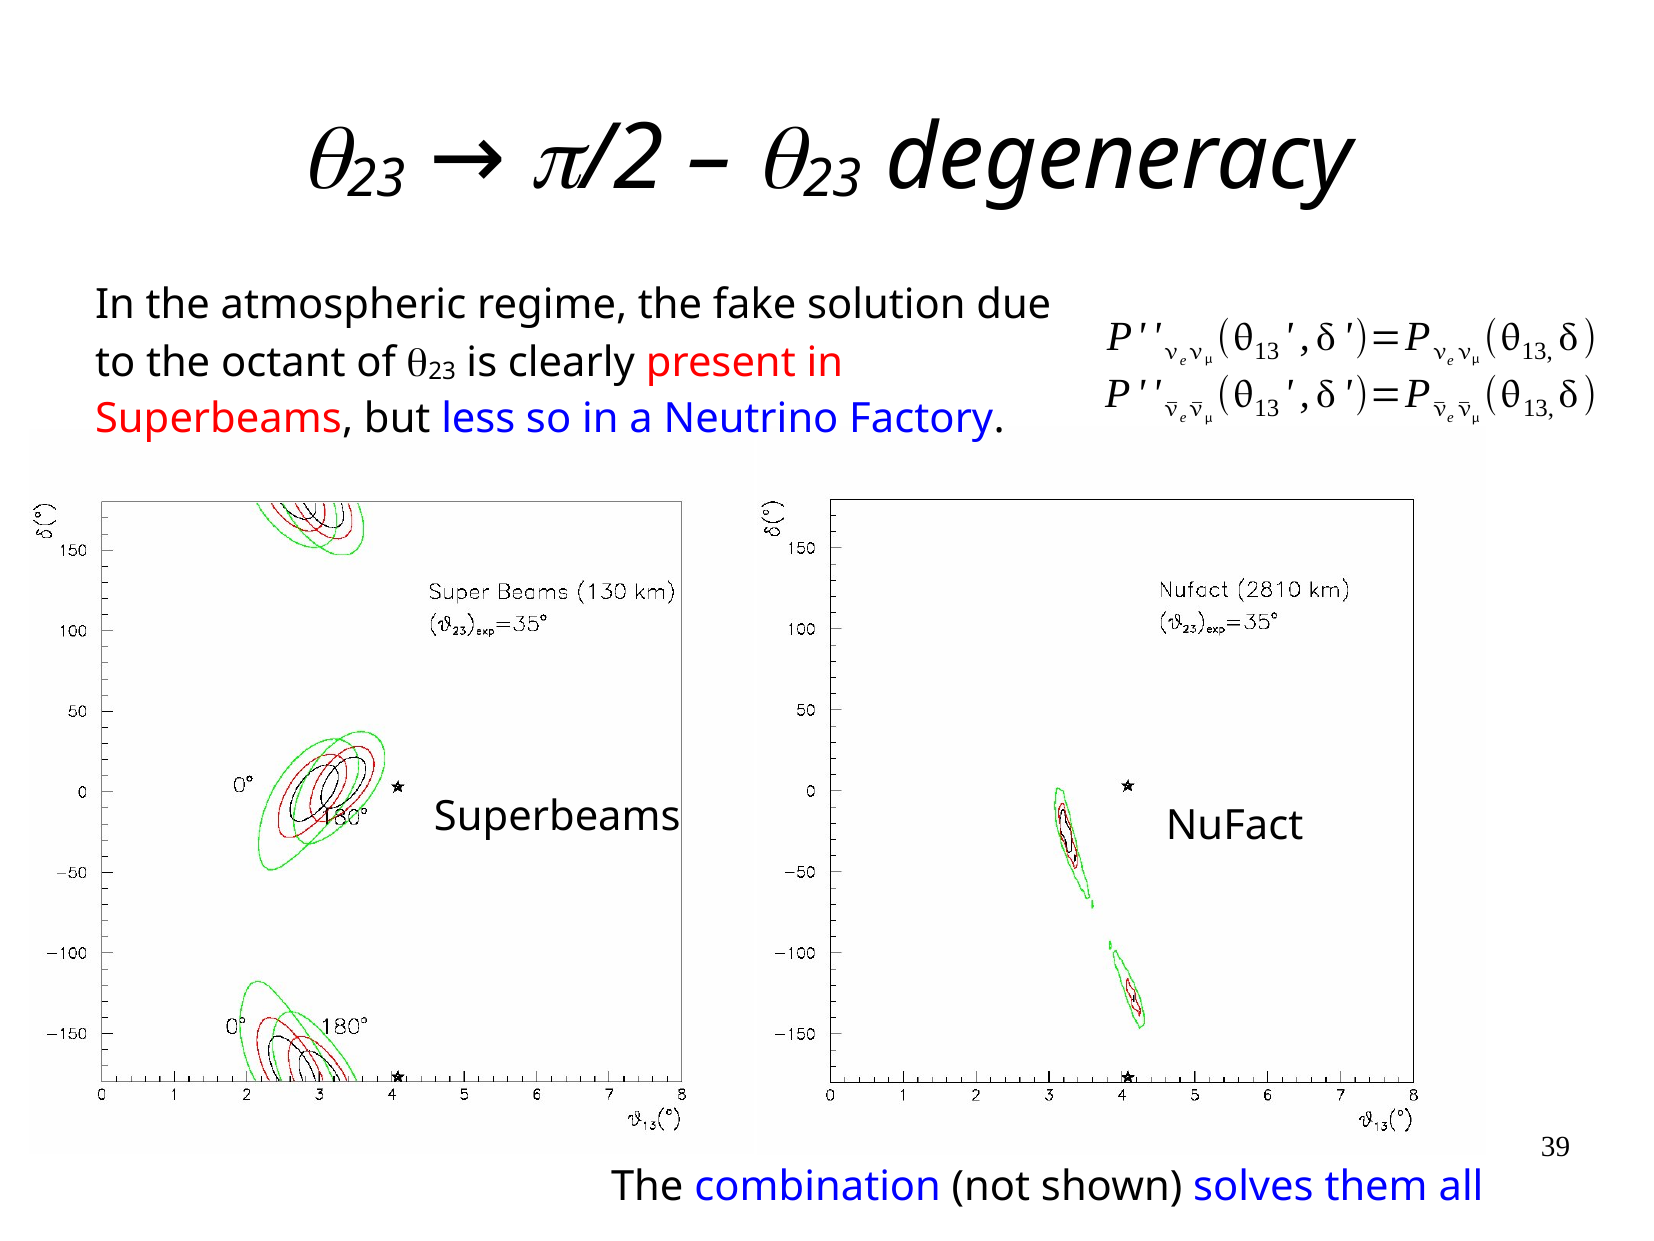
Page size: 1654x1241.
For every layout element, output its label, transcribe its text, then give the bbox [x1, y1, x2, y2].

text_box Superbeams [419, 778, 736, 844]
chart [1097, 312, 1603, 427]
text_box The combination (not shown) solves them all [596, 1148, 1547, 1214]
text_box NuFact [1151, 787, 1402, 853]
title q23 → p/2 – q23 degeneracy [82, 56, 1571, 250]
picture [29, 429, 754, 1154]
text_box In the atmospheric regime, the fake solution due to the octant of q23 is clearly present in Superbeams, but less so in a Neutrino Factory. [80, 266, 1081, 449]
picture [757, 426, 1486, 1148]
